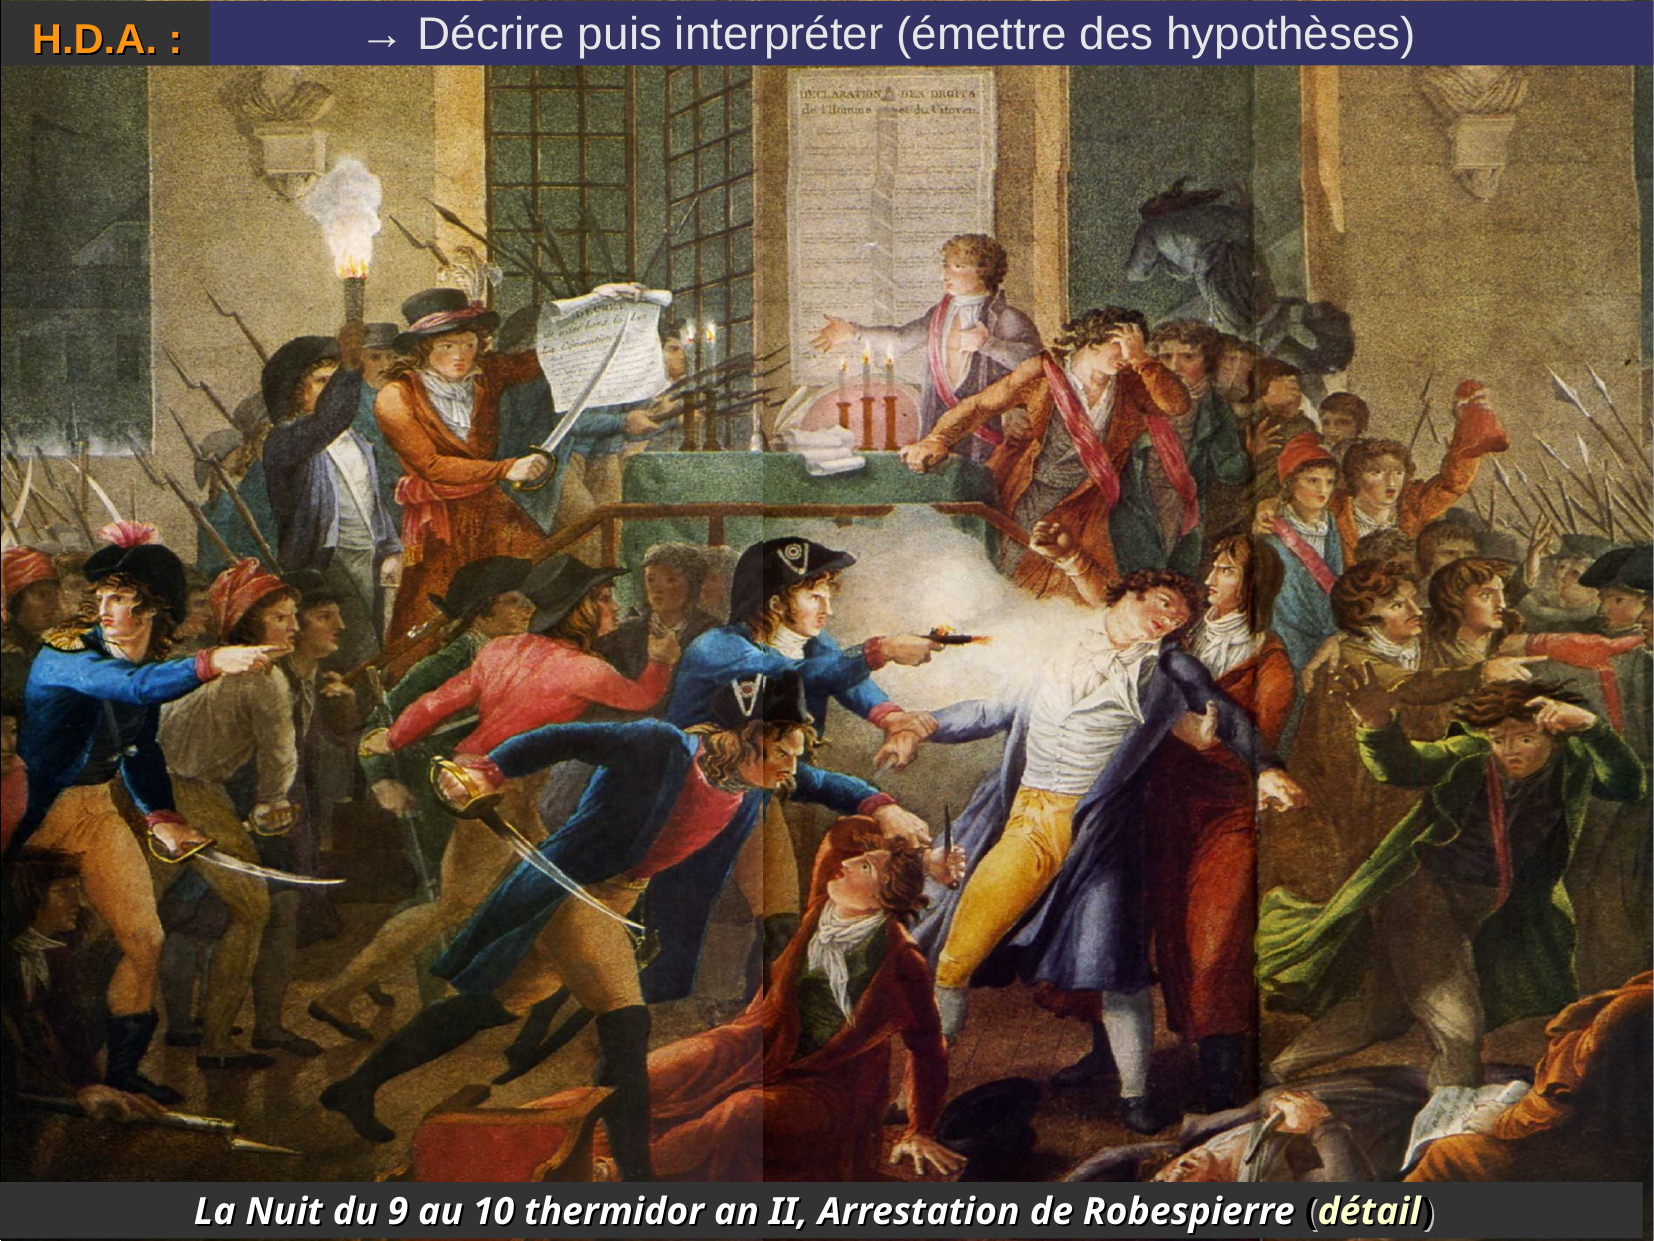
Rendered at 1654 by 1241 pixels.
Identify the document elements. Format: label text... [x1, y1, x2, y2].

text_box La Nuit du 9 au 10 thermidor an II, Arrestation de Robespierre (détail) [0, 1182, 1643, 1239]
text_box → Décrire puis interpréter (émettre des hypothèses) [210, 1, 1654, 66]
text_box H.D.A. : [1, 1, 210, 66]
picture [1, 66, 1654, 1241]
